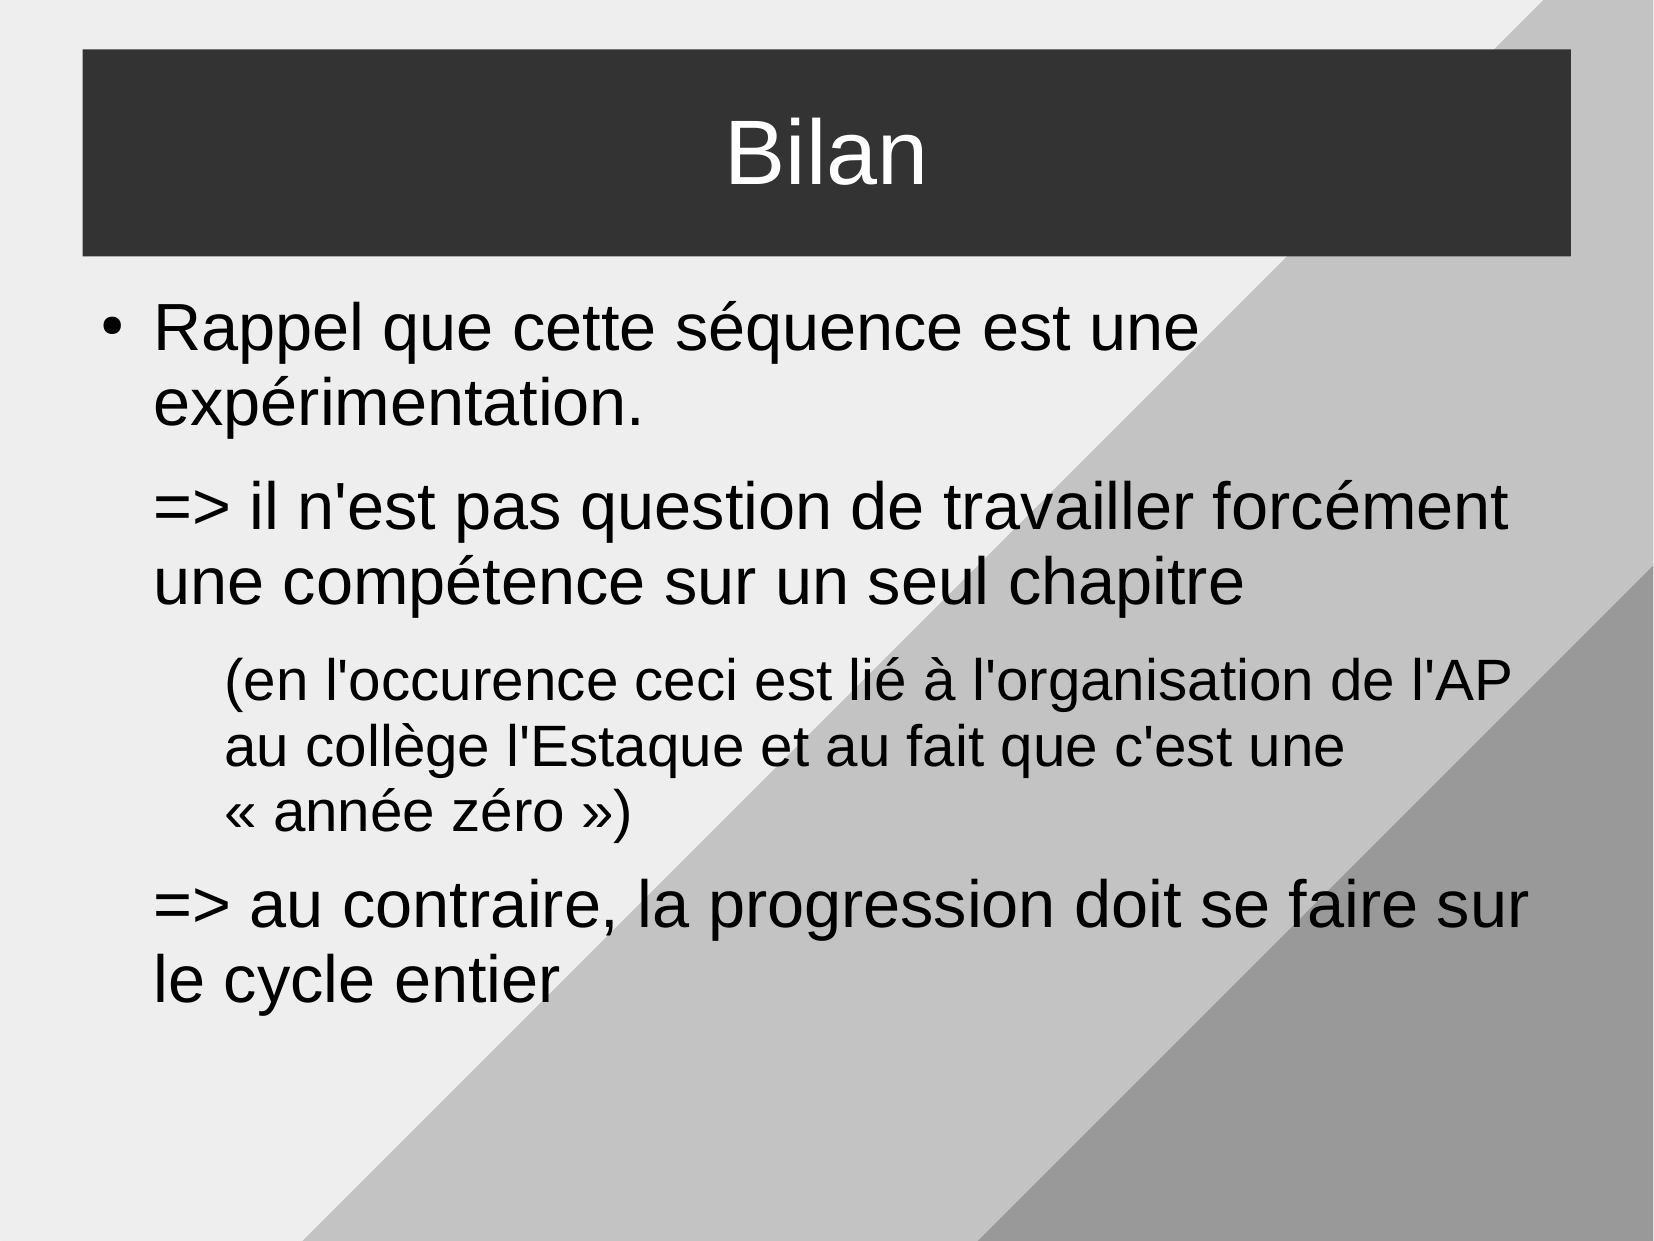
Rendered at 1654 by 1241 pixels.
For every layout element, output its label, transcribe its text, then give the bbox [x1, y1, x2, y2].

list Rappel que cette séquence est une expérimentation. => il n'est pas question de travailler forcément une compétence sur un seul chapitre (en l'occurence ceci est lié à l'organisation de l'AP au collège l'Estaque et au fait que c'est une « année zéro ») => au contraire, la progression doit se faire sur le cycle entier [82, 290, 1571, 1109]
title Bilan [82, 49, 1571, 257]
